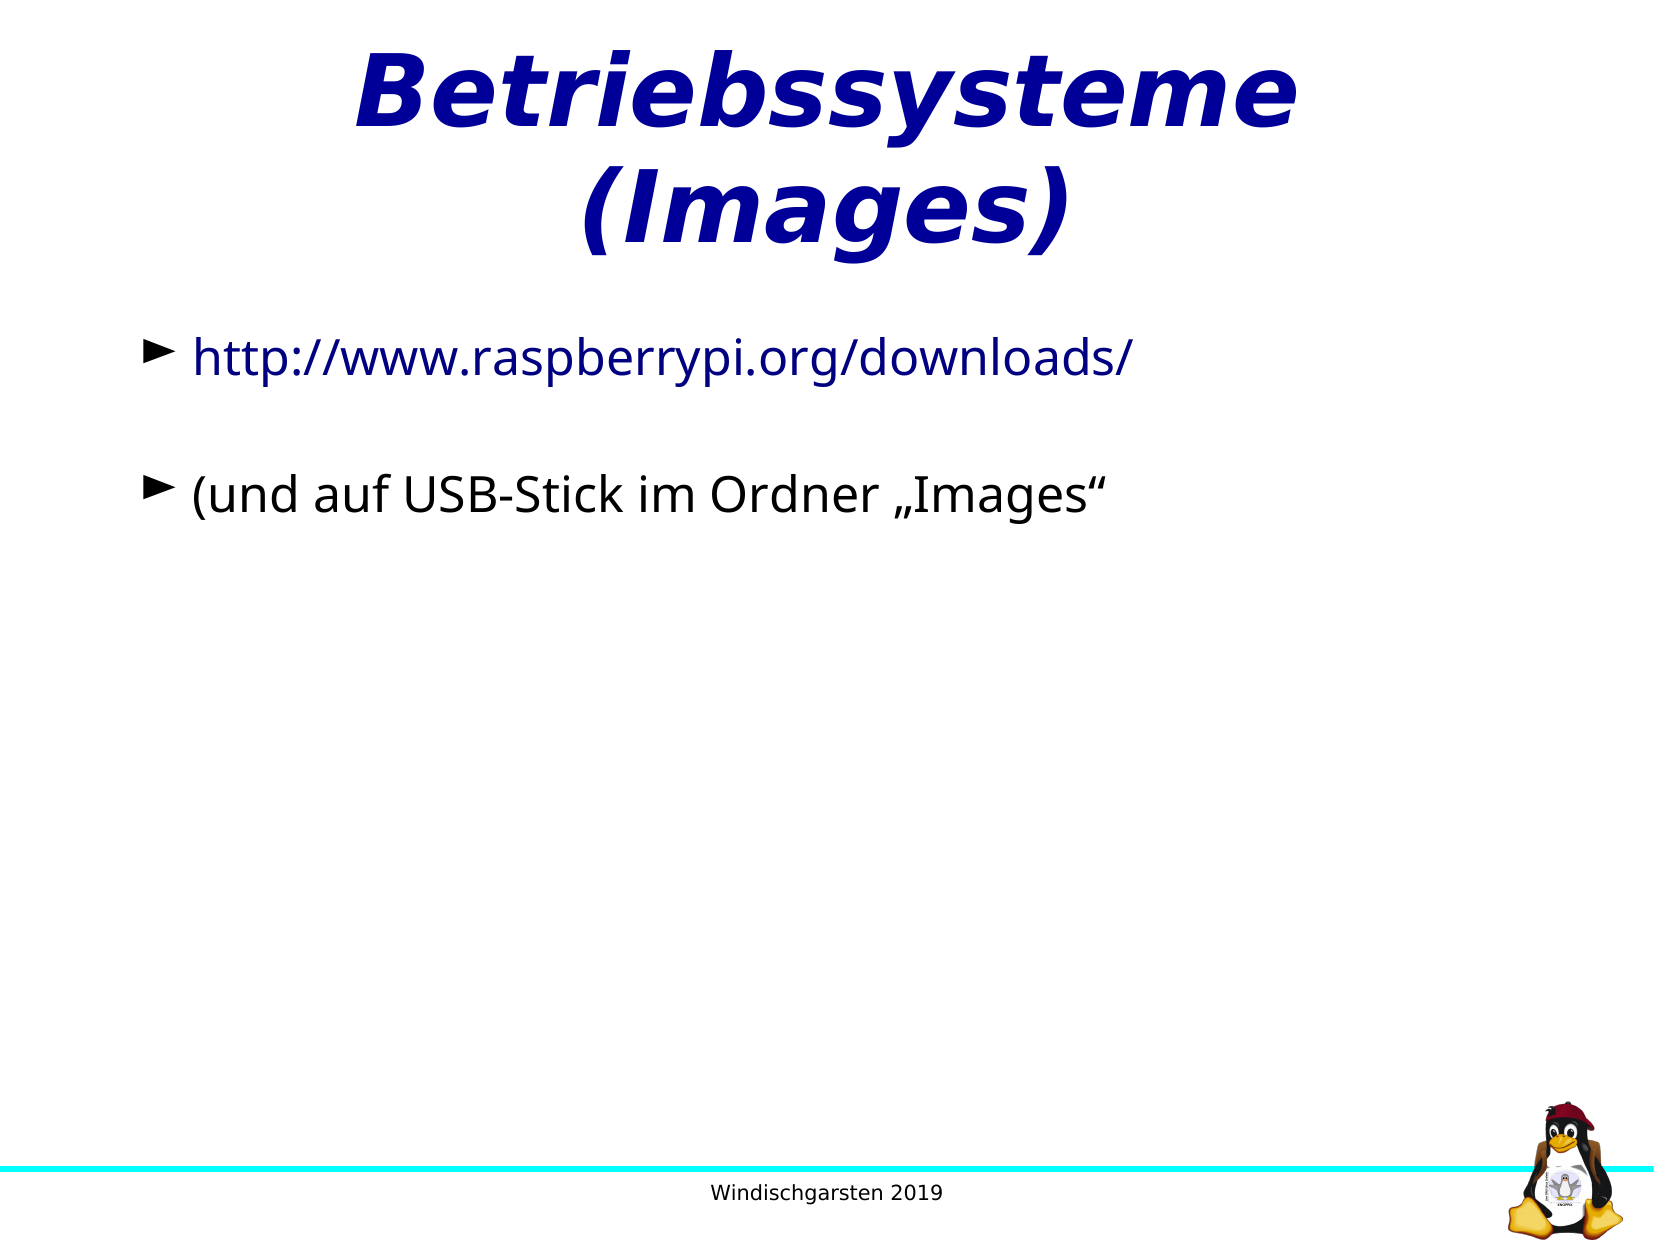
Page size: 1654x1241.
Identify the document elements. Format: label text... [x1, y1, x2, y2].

list http://www.raspberrypi.org/downloads/ (und auf USB-Stick im Ordner „Images“ [121, 322, 1561, 1034]
title Betriebssysteme (Images) [121, 33, 1534, 267]
picture [1505, 1100, 1625, 1241]
